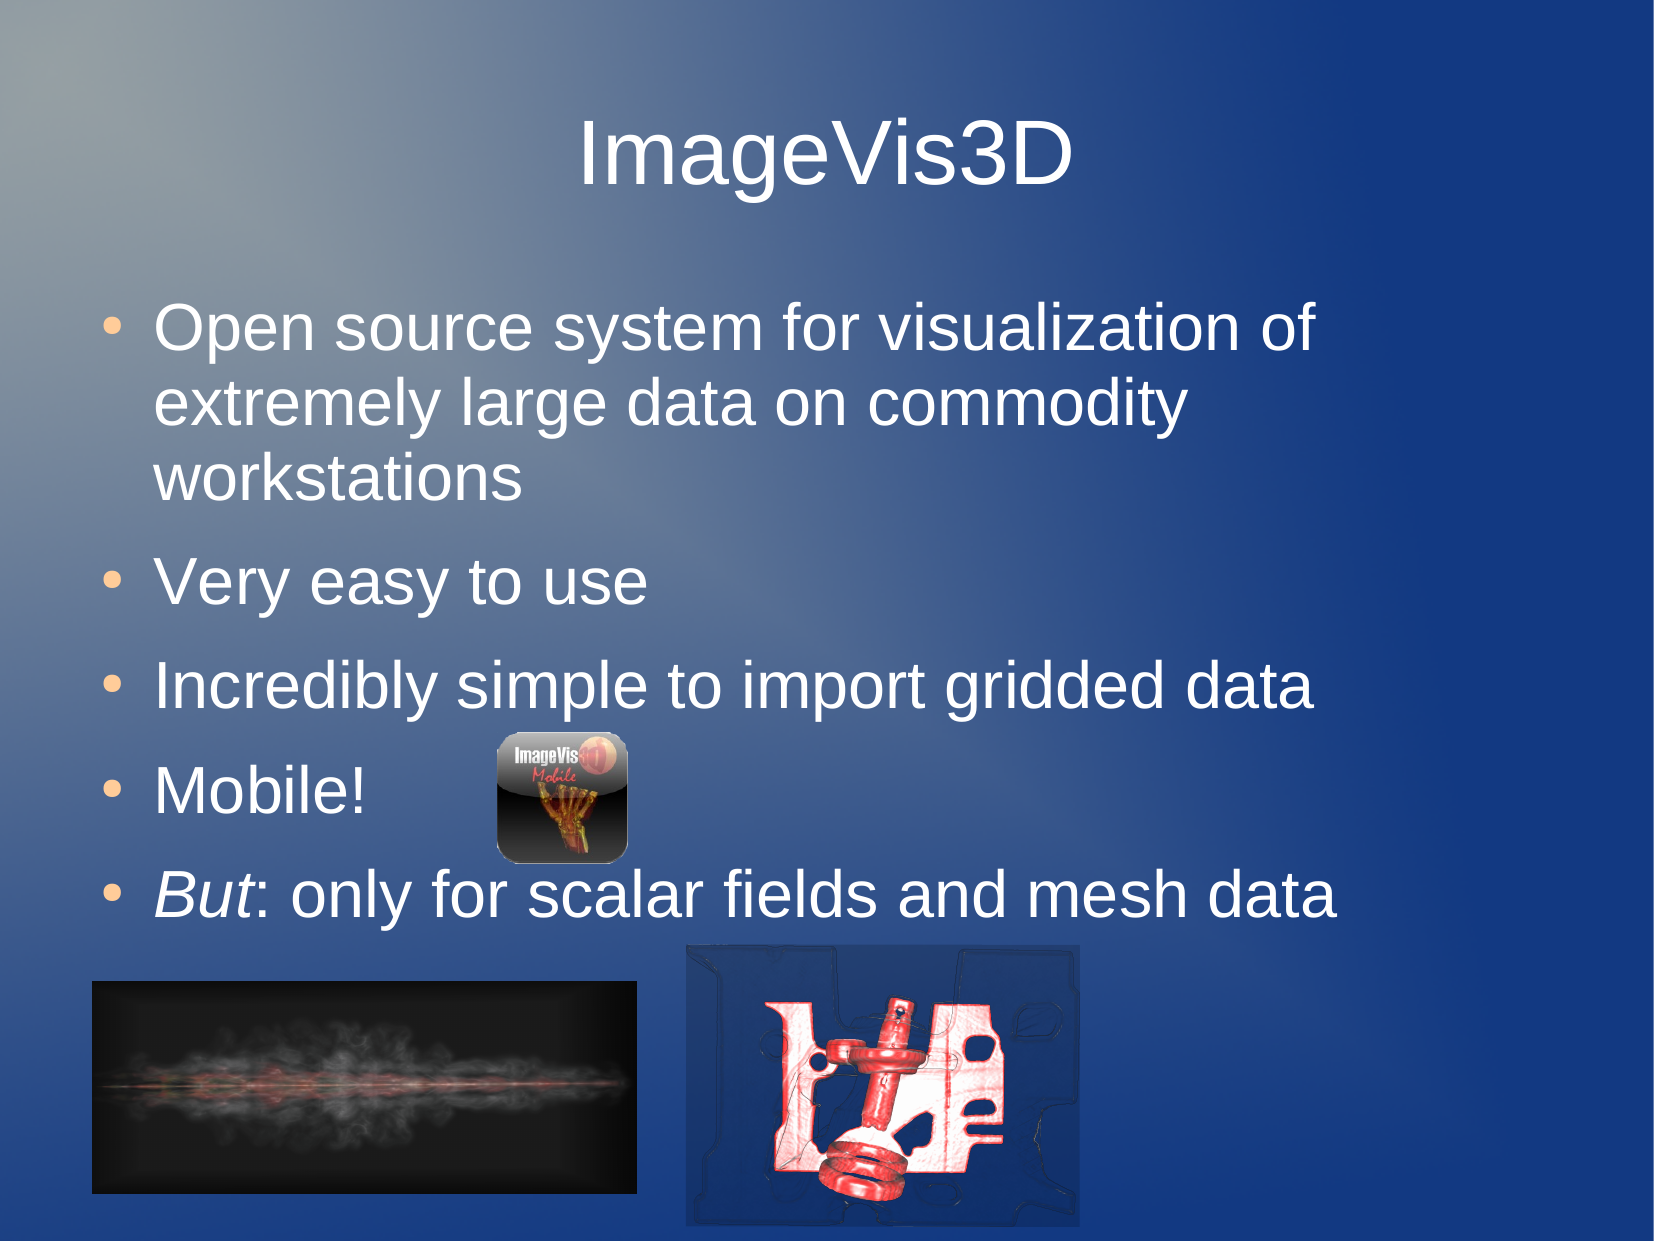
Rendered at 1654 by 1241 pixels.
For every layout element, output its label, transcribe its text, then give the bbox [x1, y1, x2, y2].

list Open source system for visualization of extremely large data on commodity workstations Very easy to use Incredibly simple to import gridded data Mobile! But: only for scalar fields and mesh data [82, 290, 1571, 1094]
picture [0, 0, 1654, 1241]
title ImageVis3D [82, 56, 1571, 250]
